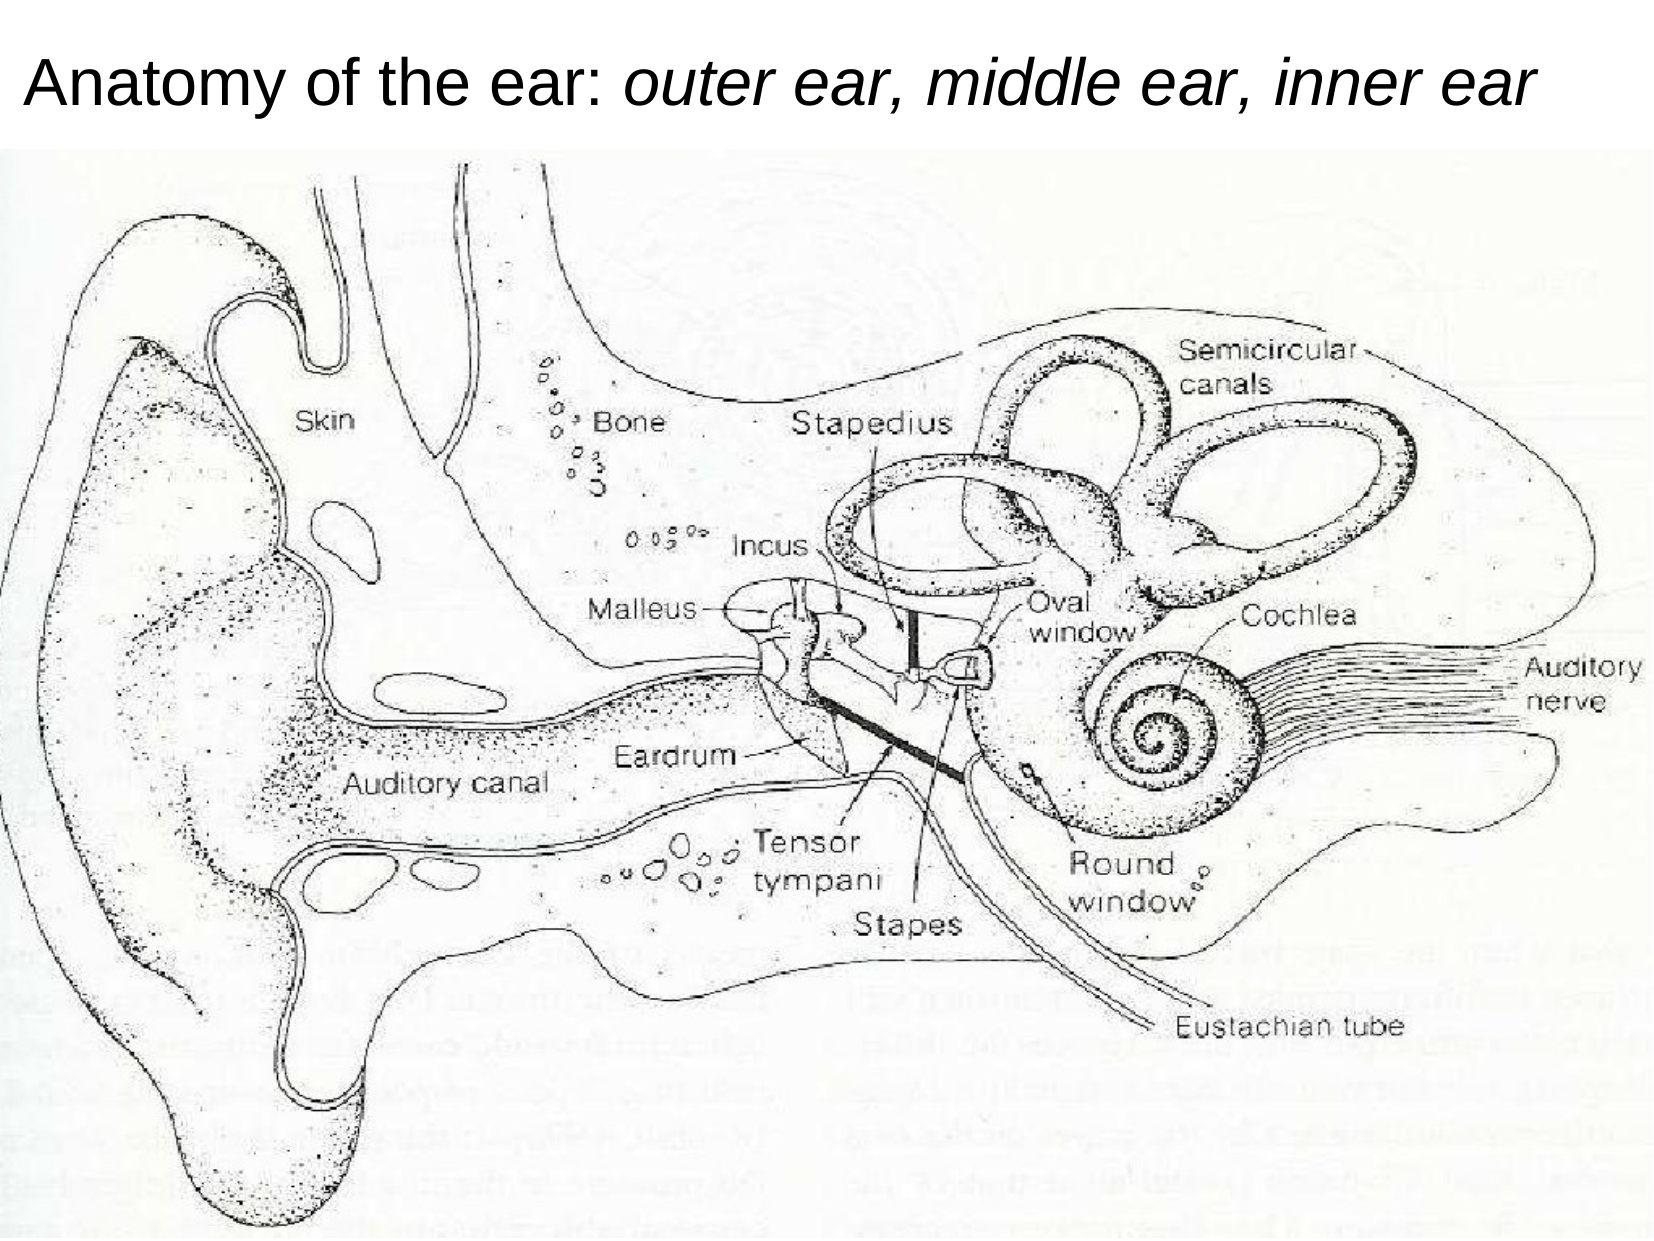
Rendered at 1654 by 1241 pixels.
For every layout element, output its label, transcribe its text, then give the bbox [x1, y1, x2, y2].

picture [0, 149, 1654, 1238]
text_box Anatomy of the ear: outer ear, middle ear, inner ear [8, 37, 1576, 149]
